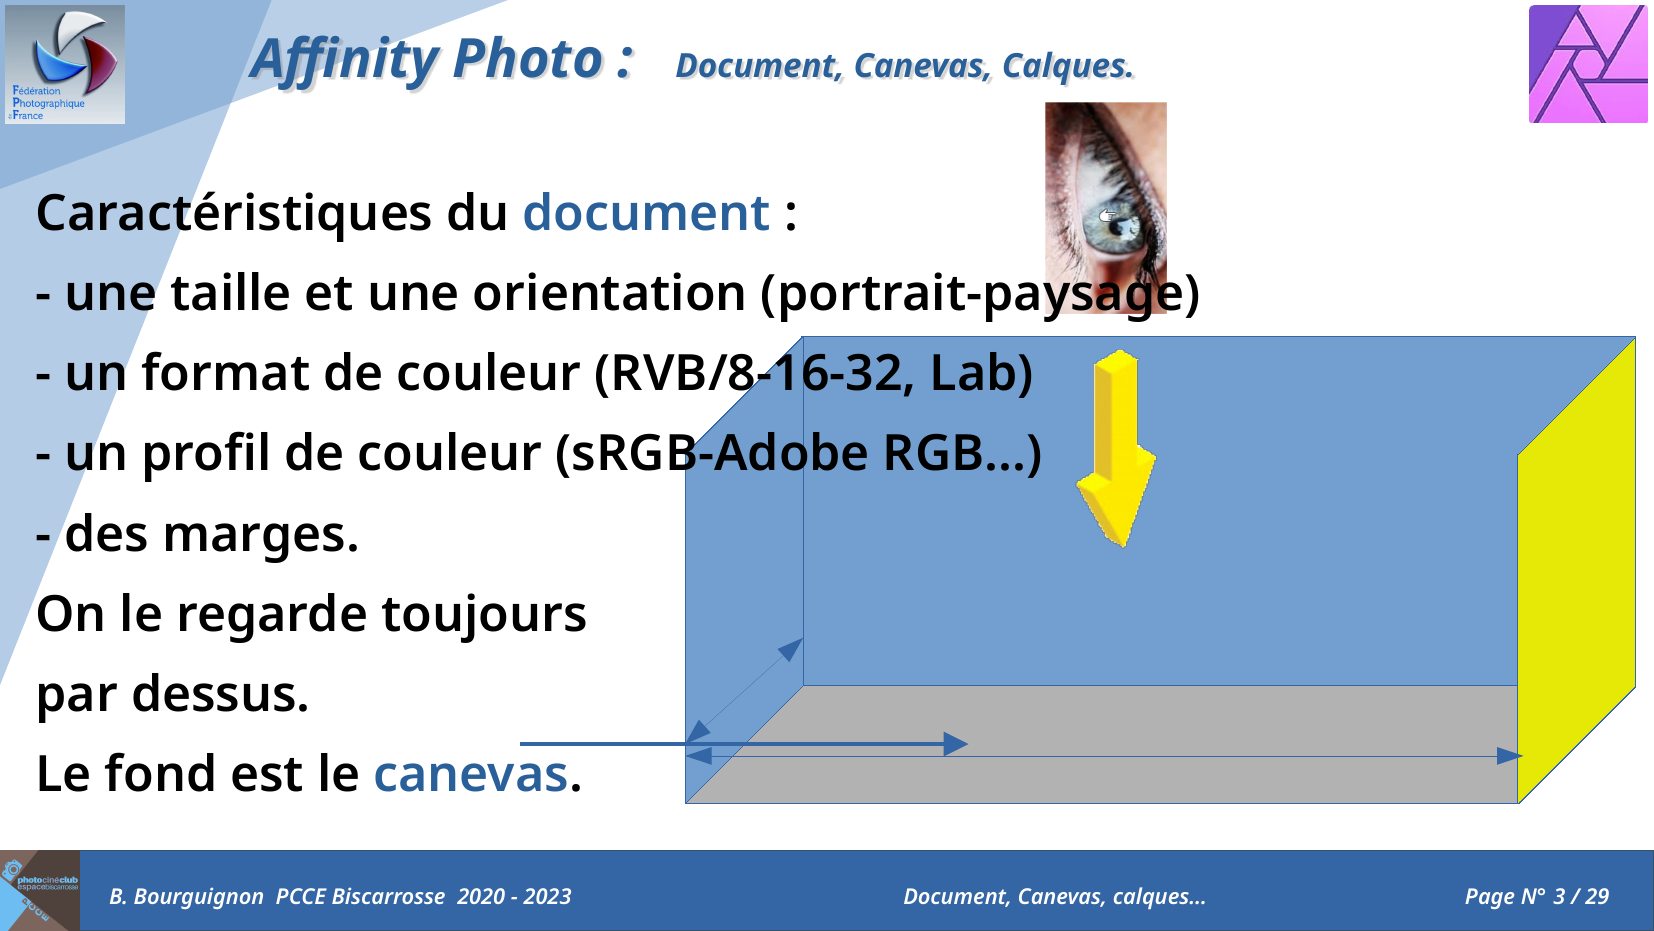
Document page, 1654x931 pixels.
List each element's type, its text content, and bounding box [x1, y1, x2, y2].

picture [5, 5, 125, 124]
picture [0, 850, 80, 931]
picture [1045, 102, 1167, 177]
picture [1529, 5, 1648, 123]
text_box [1559, 336, 1636, 763]
subtitle Caractéristiques du document : - une taille et une orientation (portrait-paysage) - un format de couleur (RVB/8-16-32, Lab) - un profil de couleur (sRGB-Adobe RGB...) - des marges. On le regarde toujours par dessus. Le fond est le canevas. [35, 177, 1559, 827]
